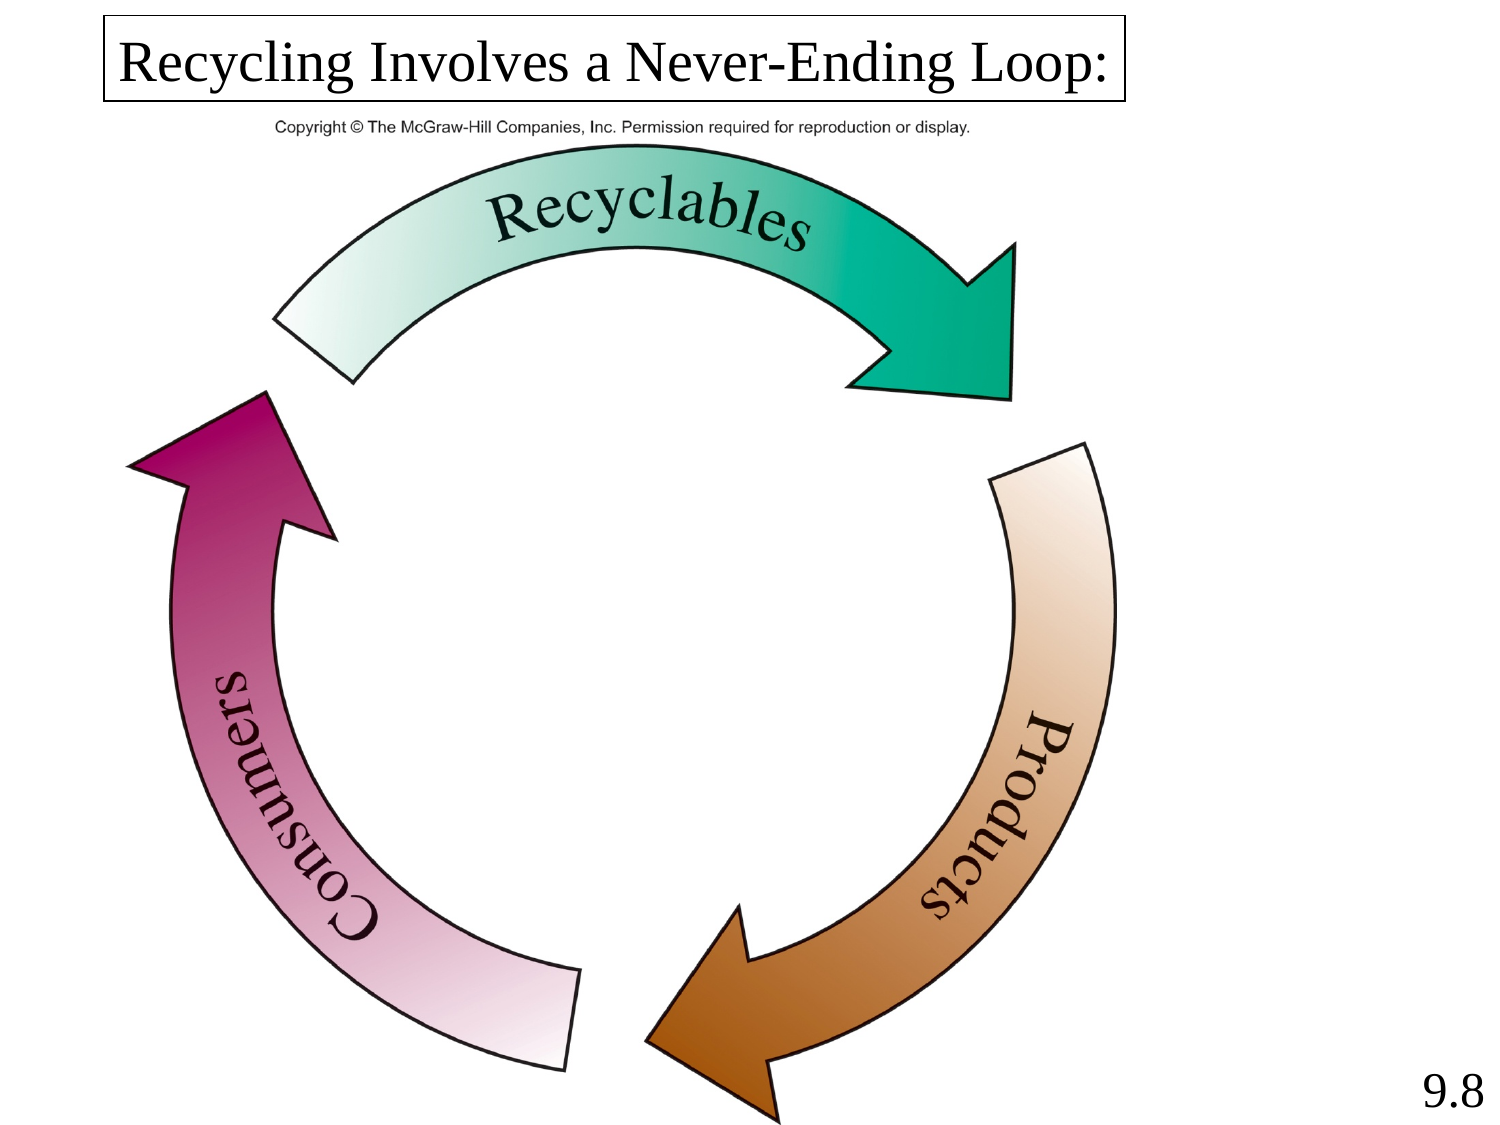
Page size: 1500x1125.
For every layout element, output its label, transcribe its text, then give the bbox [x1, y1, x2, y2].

picture [125, 120, 1117, 1125]
text_box 9.8 [1407, 1049, 1500, 1125]
text_box Recycling Involves a Never-Ending Loop: [104, 15, 1126, 102]
